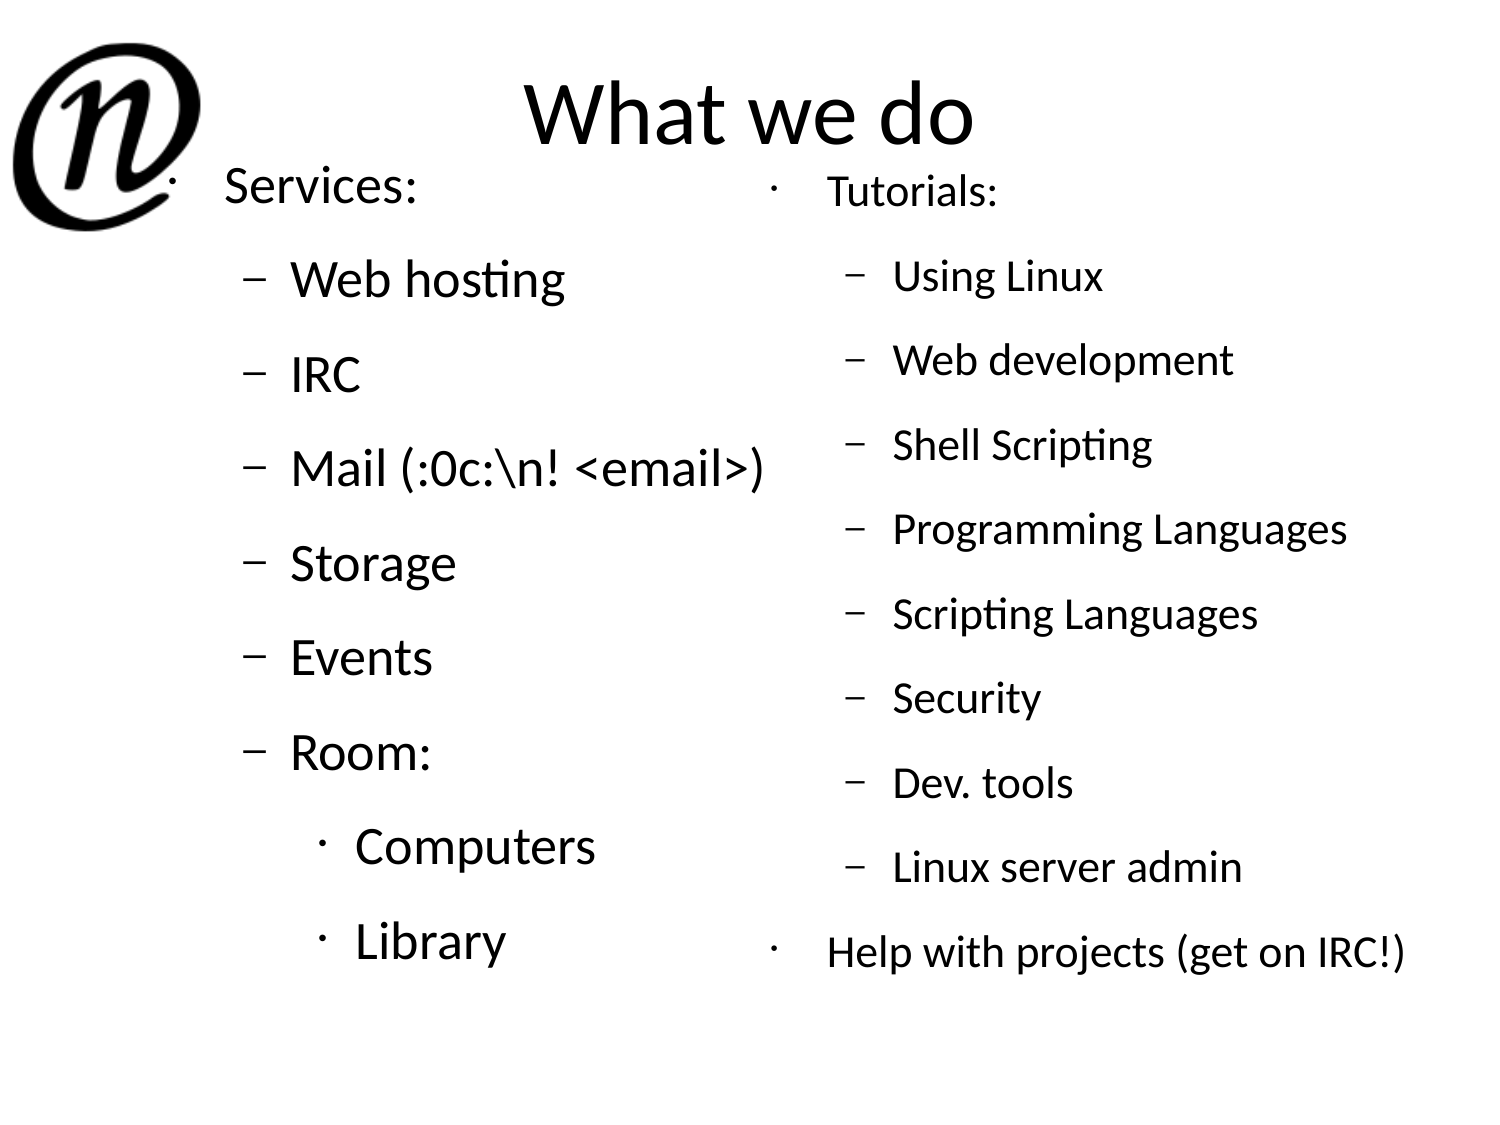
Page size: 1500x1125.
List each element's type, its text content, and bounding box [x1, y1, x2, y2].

picture [0, 30, 214, 245]
title What we do [75, 45, 1425, 233]
list Tutorials: Using Linux Web development Shell Scripting Programming Languages Scripting Languages Security Dev. tools Linux server admin Help with projects (get on IRC!) [755, 153, 1453, 974]
list Services: Web hosting IRC Mail (:0c:\n! <email>) Storage Events Room: Computers Library [153, 141, 816, 885]
